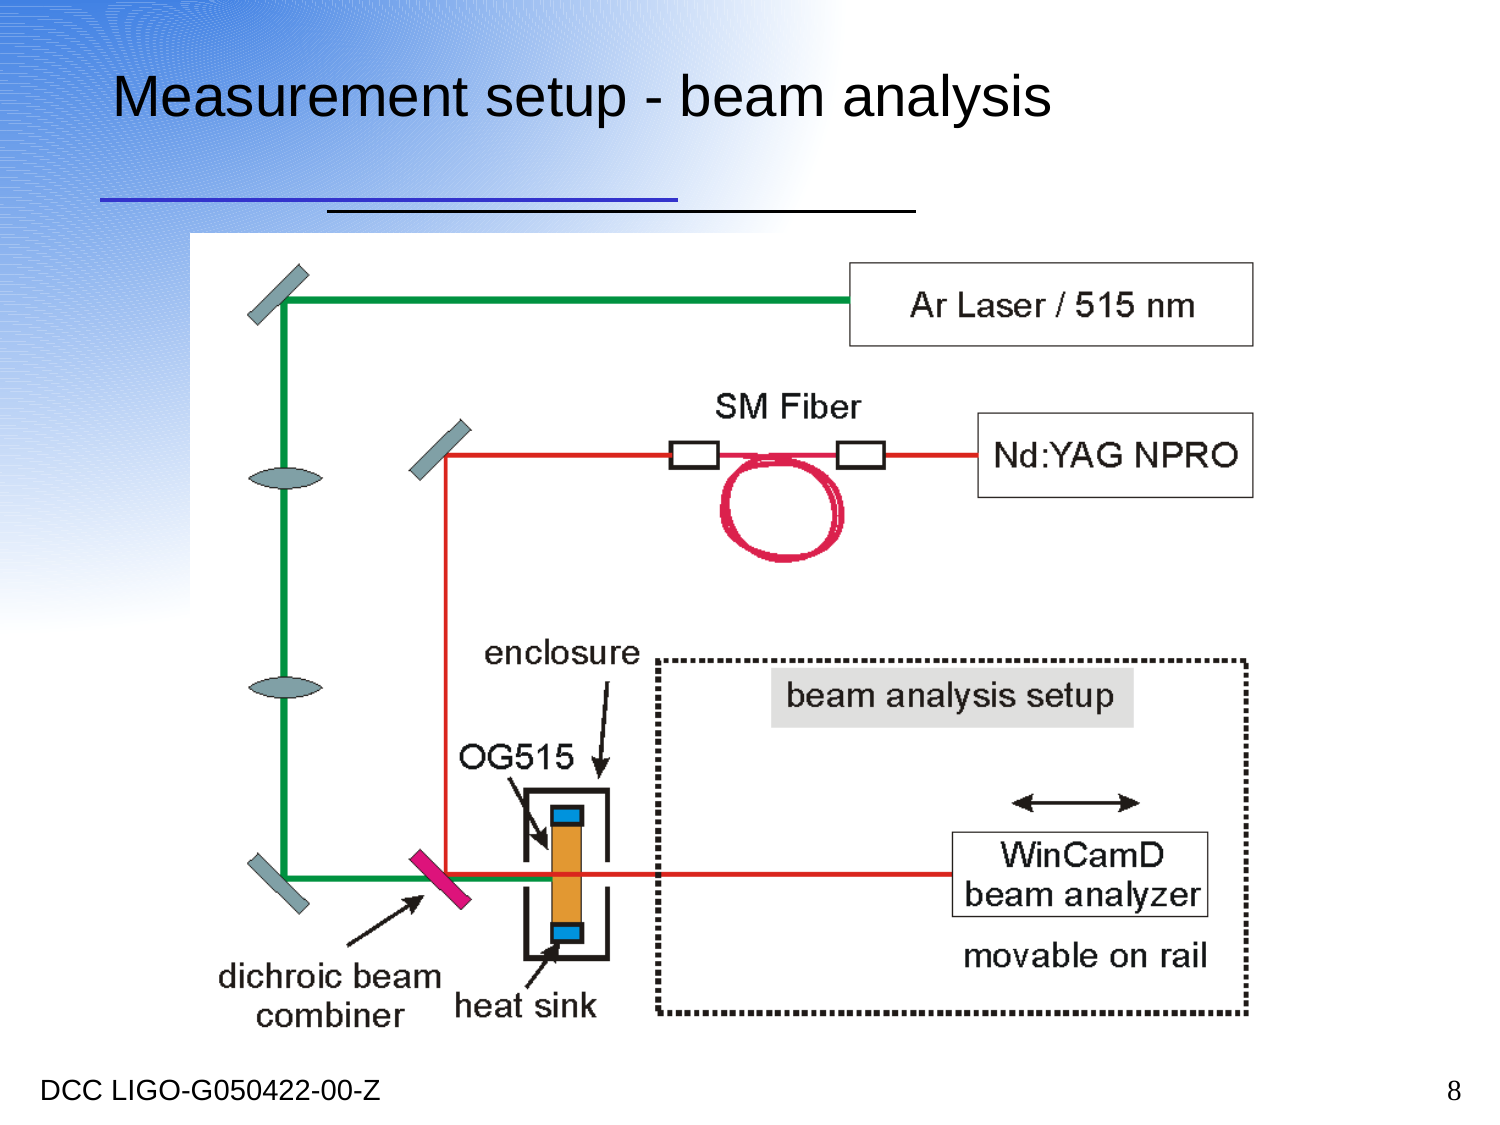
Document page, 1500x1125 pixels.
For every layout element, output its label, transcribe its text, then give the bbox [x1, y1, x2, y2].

title Measurement setup - beam analysis [112, 24, 1388, 163]
picture [190, 233, 1289, 1059]
